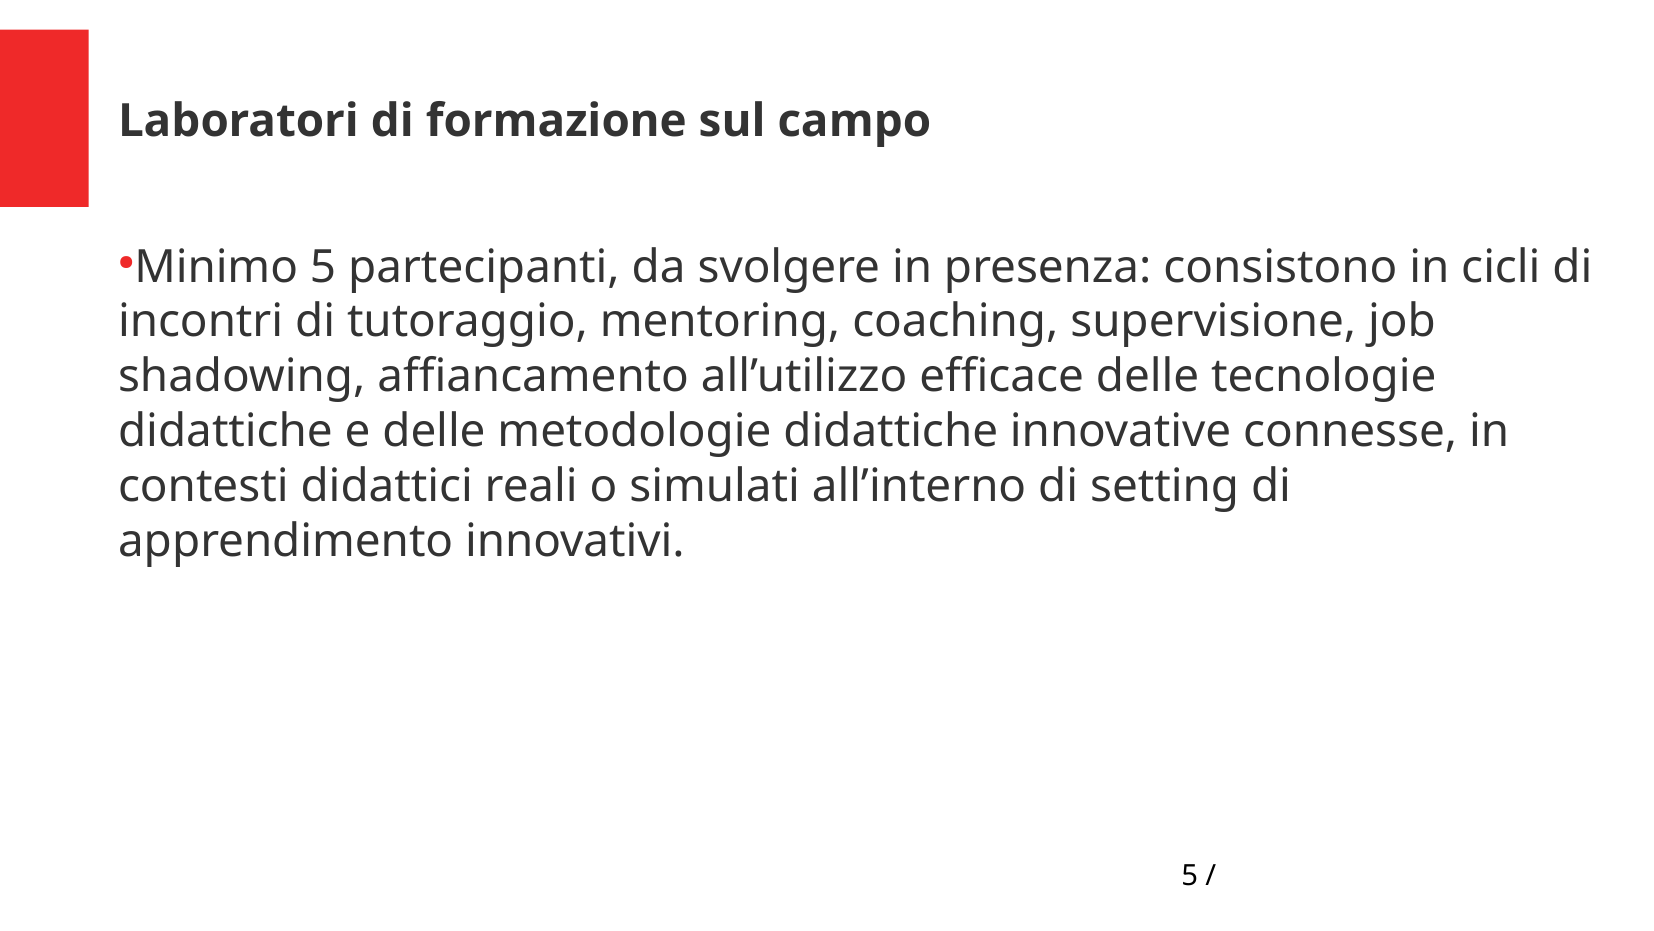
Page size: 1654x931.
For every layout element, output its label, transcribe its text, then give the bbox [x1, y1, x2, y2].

list Minimo 5 partecipanti, da svolgere in presenza: consistono in cicli di incontri di tutoraggio, mentoring, coaching, supervisione, job shadowing, affiancamento all’utilizzo efficace delle tecnologie didattiche e delle metodologie didattiche innovative connesse, in contesti didattici reali o simulati all’interno di setting di apprendimento innovativi. [118, 236, 1595, 798]
text_box 3 / [1181, 856, 1565, 922]
title Laboratori di formazione sul campo [118, 29, 1595, 207]
